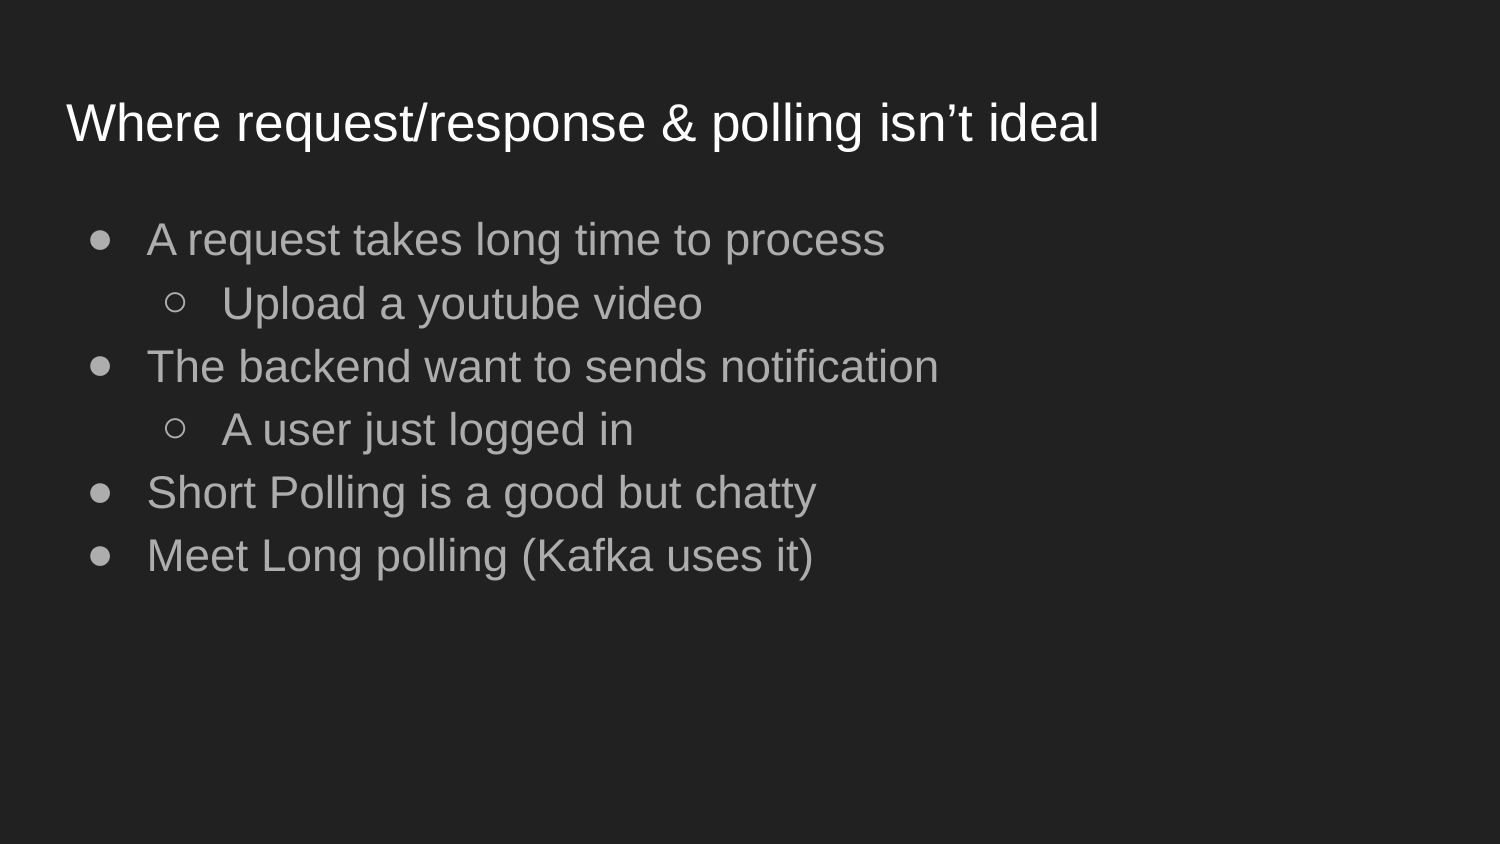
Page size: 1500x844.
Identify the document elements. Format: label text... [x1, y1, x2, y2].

title Where request/response & polling isn’t ideal [51, 72, 1449, 167]
list A request takes long time to process Upload a youtube video The backend want to sends notification A user just logged in Short Polling is a good but chatty Meet Long polling (Kafka uses it) [56, 186, 1248, 732]
